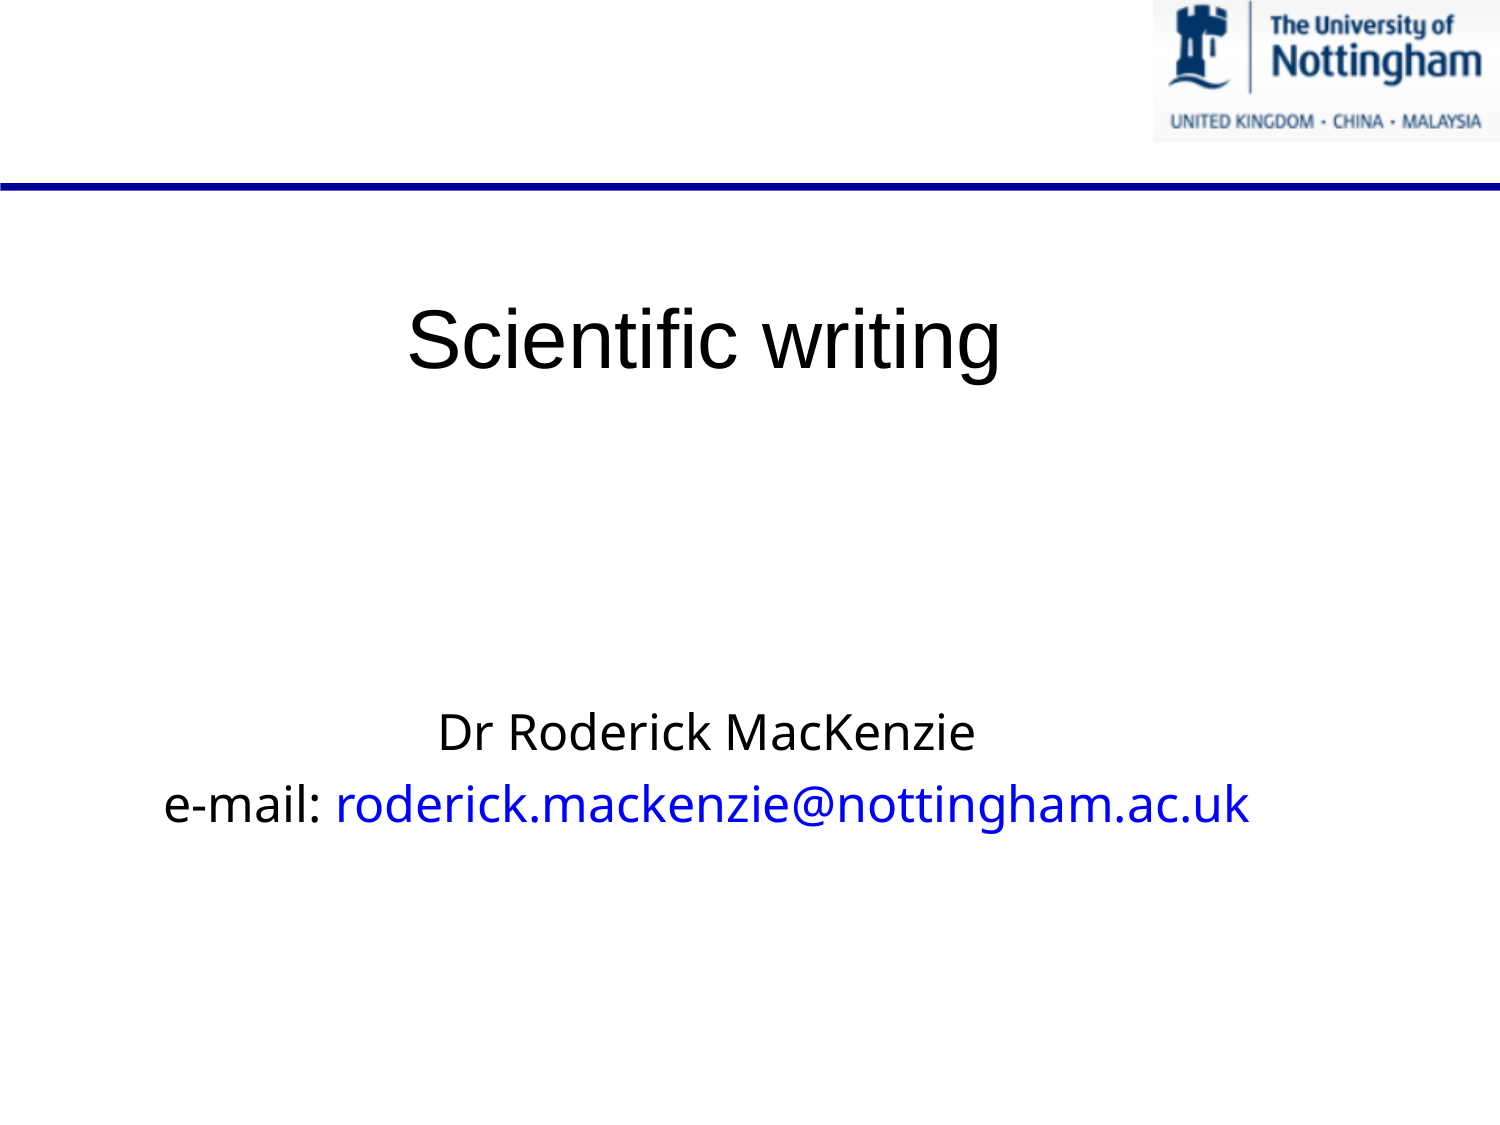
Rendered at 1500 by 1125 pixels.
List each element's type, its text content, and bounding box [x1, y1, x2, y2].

title Scientific writing [111, 268, 1299, 393]
picture [1153, 0, 1500, 143]
subtitle Dr Roderick MacKenzie e-mail: roderick.mackenzie@nottingham.ac.uk [95, 692, 1319, 980]
